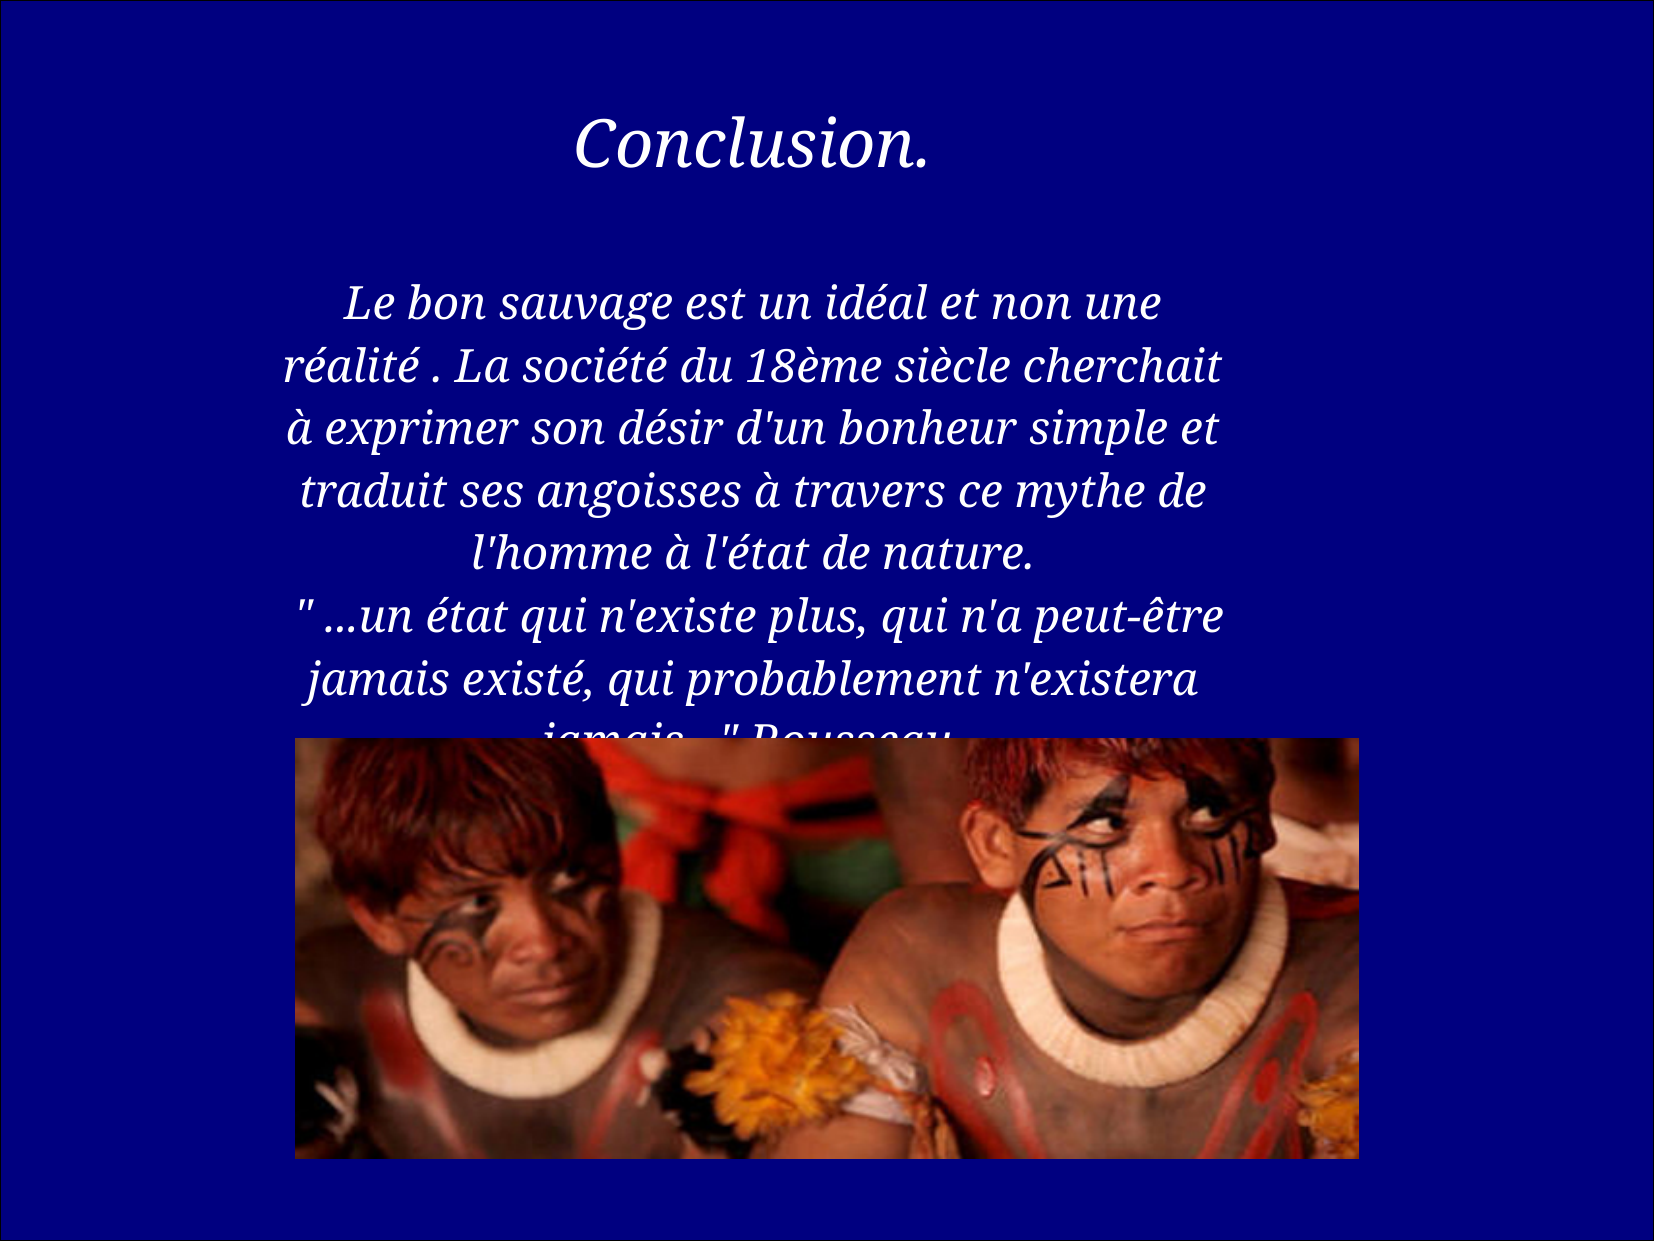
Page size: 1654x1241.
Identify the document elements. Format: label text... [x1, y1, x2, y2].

text_box Conclusion. Le bon sauvage est un idéal et non une réalité . La société du 18ème siècle cherchait à exprimer son désir d'un bonheur simple et traduit ses angoisses à travers ce mythe de l'homme à l'état de nature. " ...un état qui n'existe plus, qui n'a peut-être jamais existé, qui probablement n'existera jamais..." Rousseau. [265, 88, 1241, 806]
text_box [0, 0, 1654, 1241]
picture [295, 738, 1359, 1159]
